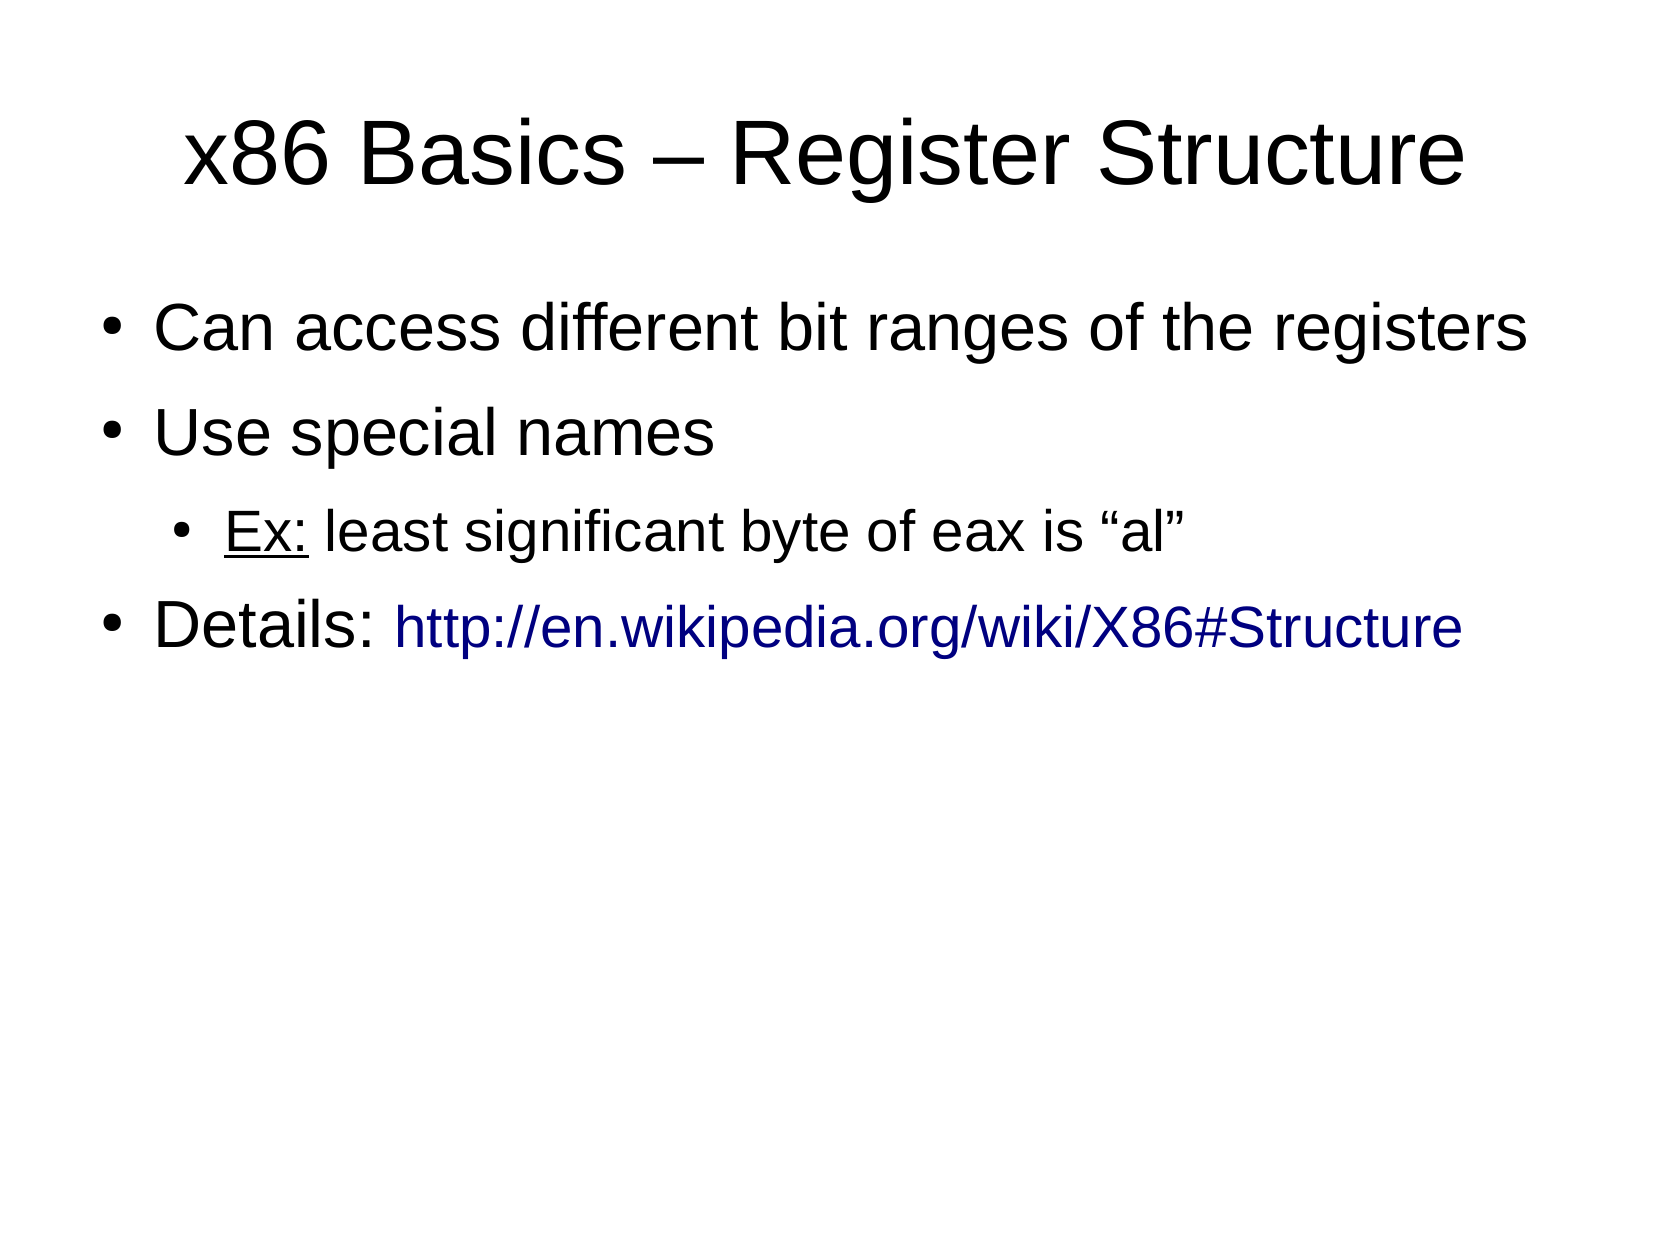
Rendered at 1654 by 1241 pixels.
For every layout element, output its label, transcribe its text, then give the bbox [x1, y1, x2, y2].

list Can access different bit ranges of the registers Use special names Ex: least significant byte of eax is “al” Details: http://en.wikipedia.org/wiki/X86#Structure [82, 290, 1571, 1109]
title x86 Basics – Register Structure [82, 49, 1571, 257]
